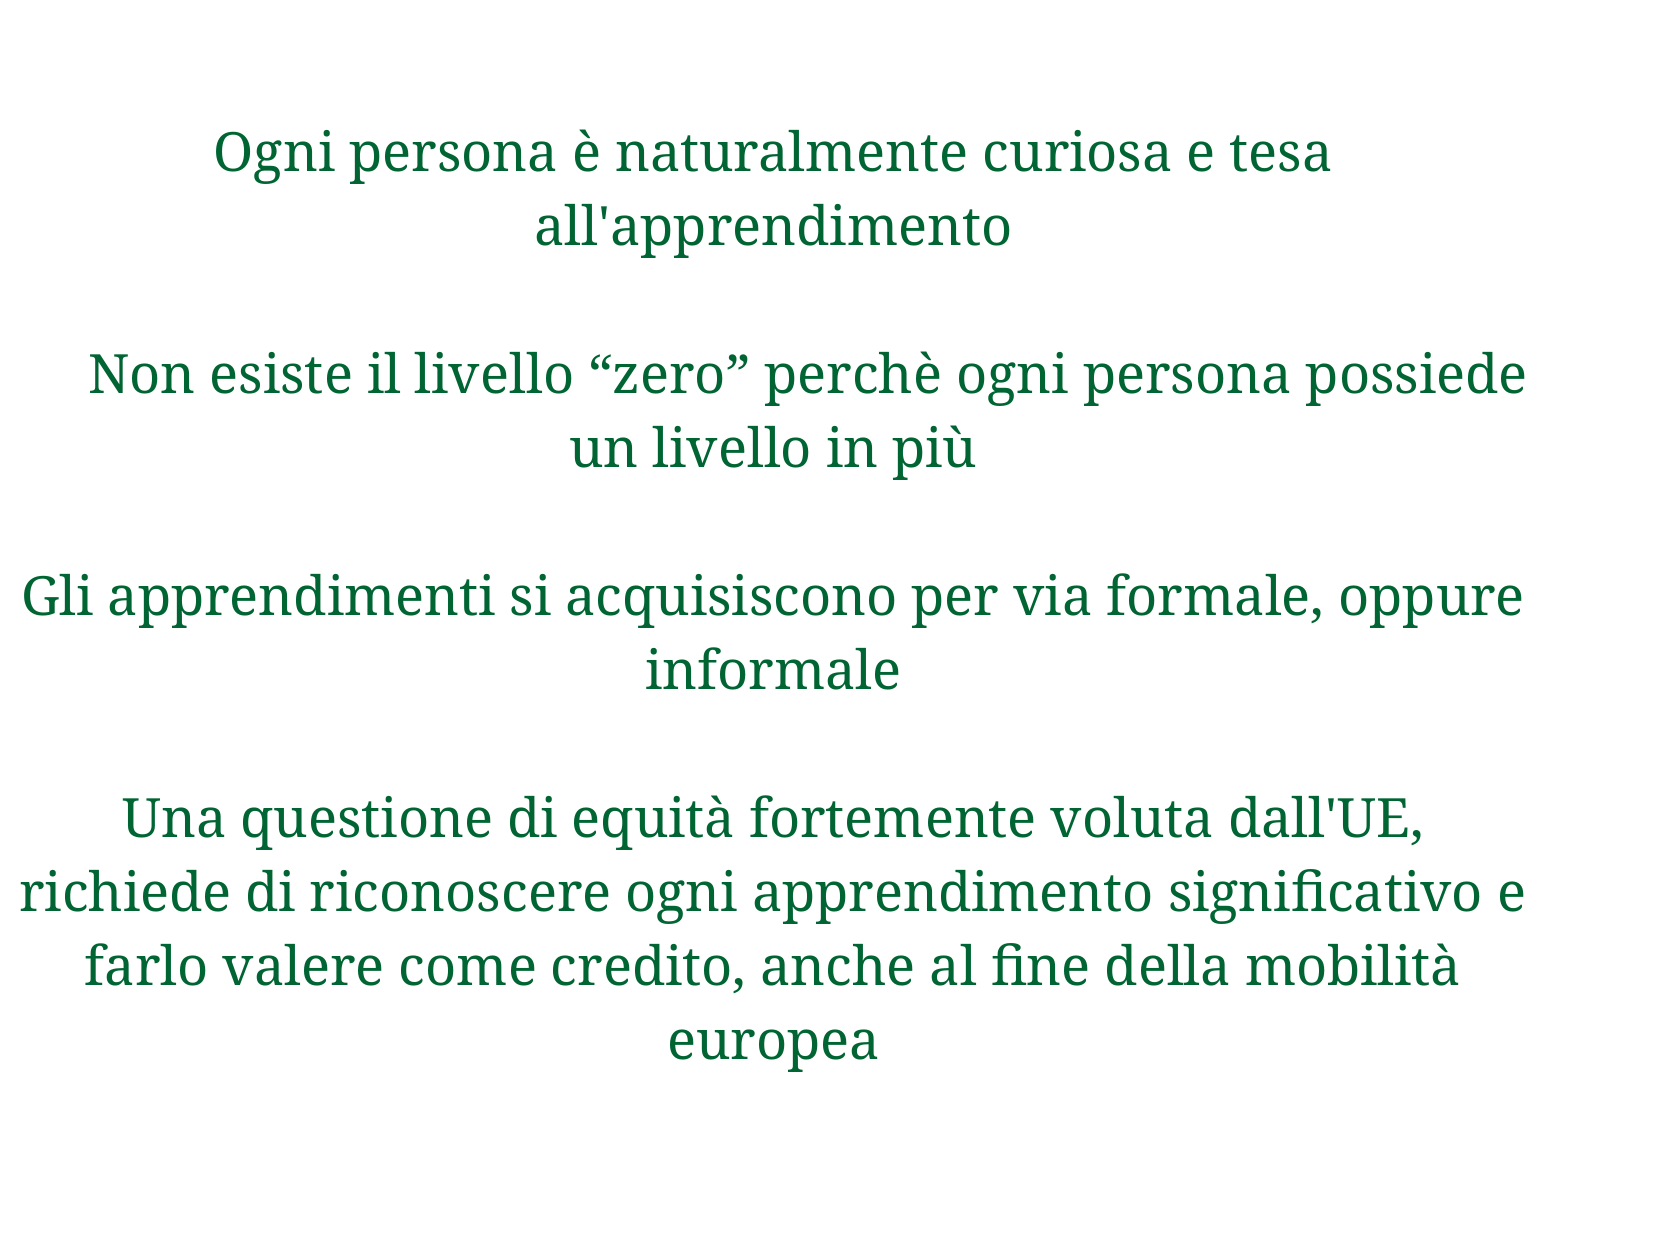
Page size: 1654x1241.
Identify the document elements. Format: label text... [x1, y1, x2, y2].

title 1) Riconoscere tutti gli apprendimenti significativi Ogni persona è naturalmente curiosa e tesa all'apprendimento Non esiste il livello “zero” perchè ogni persona possiede un livello in più Gli apprendimenti si acquisiscono per via formale, oppure informale Una questione di equità fortemente voluta dall'UE, richiede di riconoscere ogni apprendimento significativo e farlo valere come credito, anche al fine della mobilità europea 􀂄 [11, 11, 1536, 1103]
